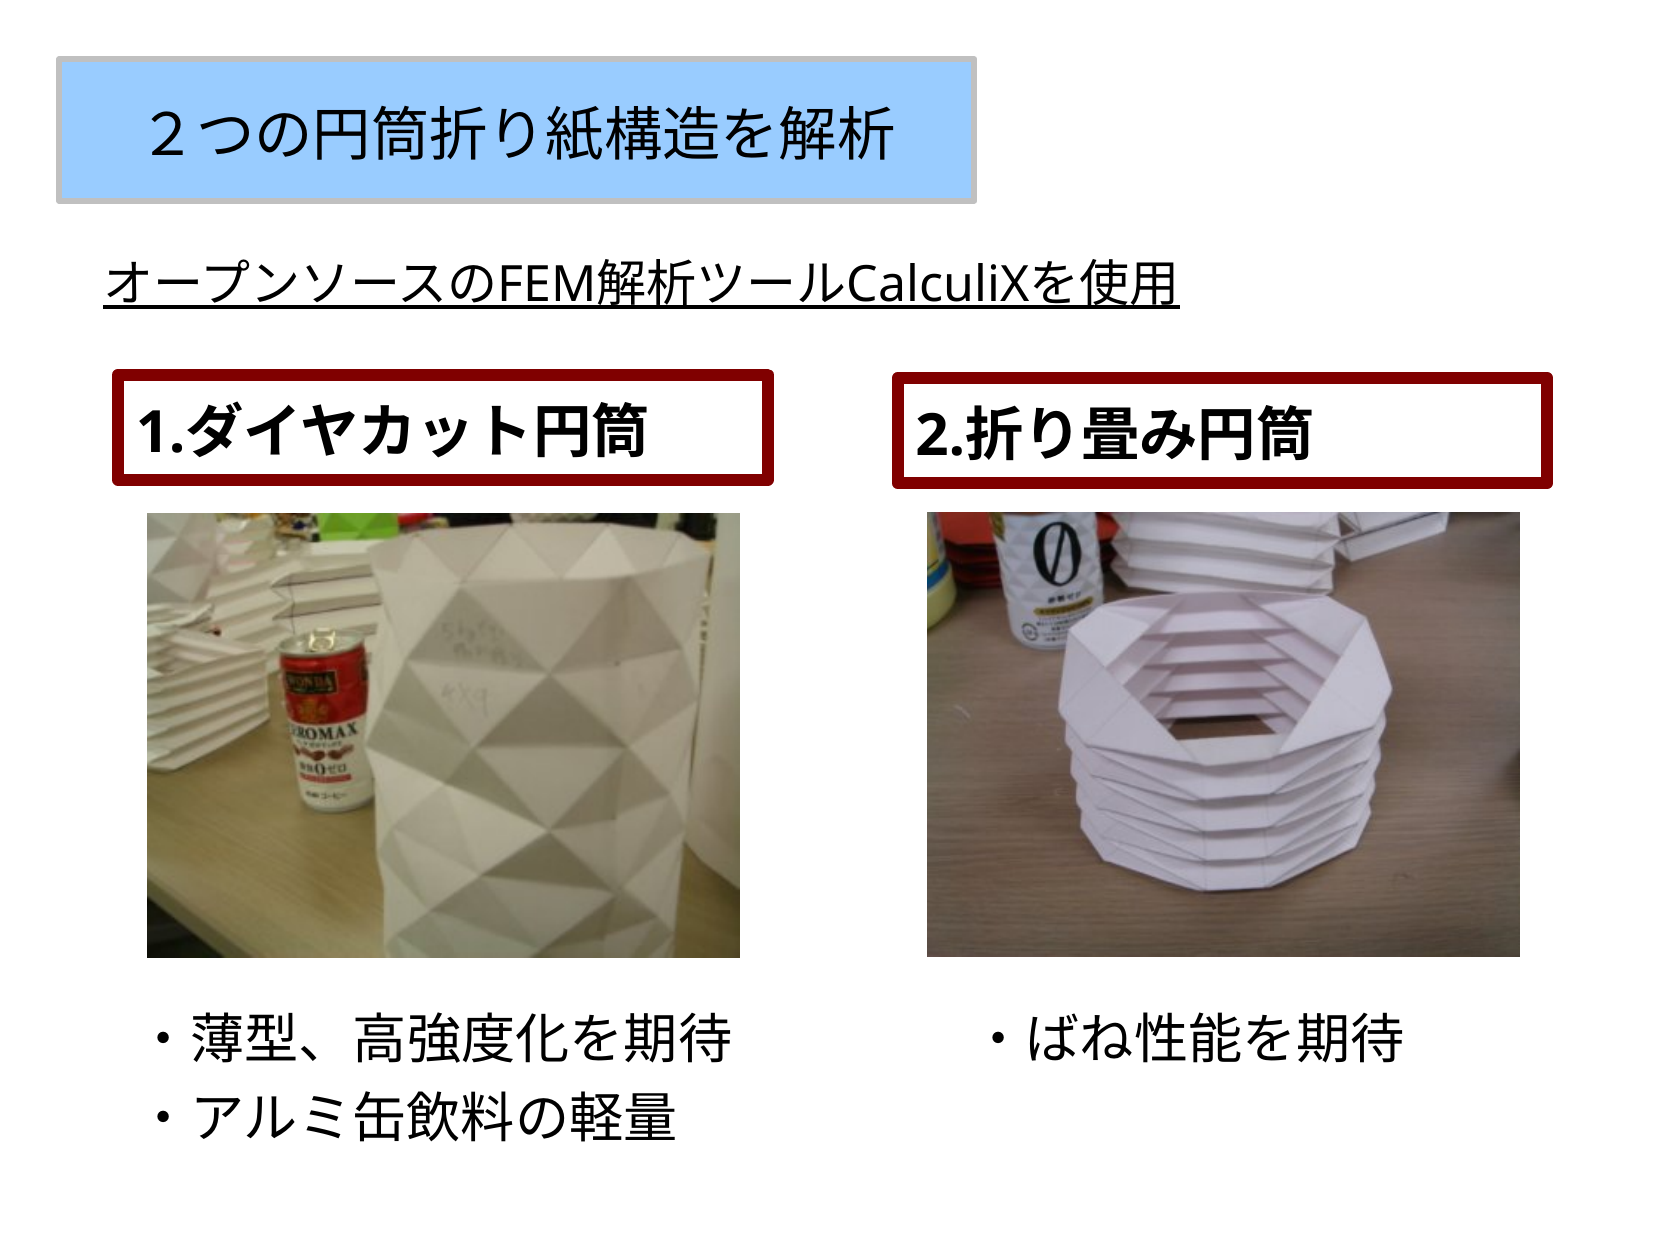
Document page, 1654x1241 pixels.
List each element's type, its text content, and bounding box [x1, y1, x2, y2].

picture [147, 513, 740, 958]
text_box 2.折り畳み円筒 [897, 377, 1548, 475]
text_box オープンソースのFEM解析ツールCalculiXを使用 [88, 236, 1241, 317]
text_box ・薄型、高強度化を期待 ・アルミ缶飲料の軽量 [121, 988, 813, 1146]
text_box ２つの円筒折り紙構造を解析 [59, 59, 975, 201]
text_box 1.ダイヤカット円筒 [118, 374, 768, 472]
text_box ・ばね性能を期待 [956, 987, 1654, 1074]
picture [927, 512, 1520, 957]
